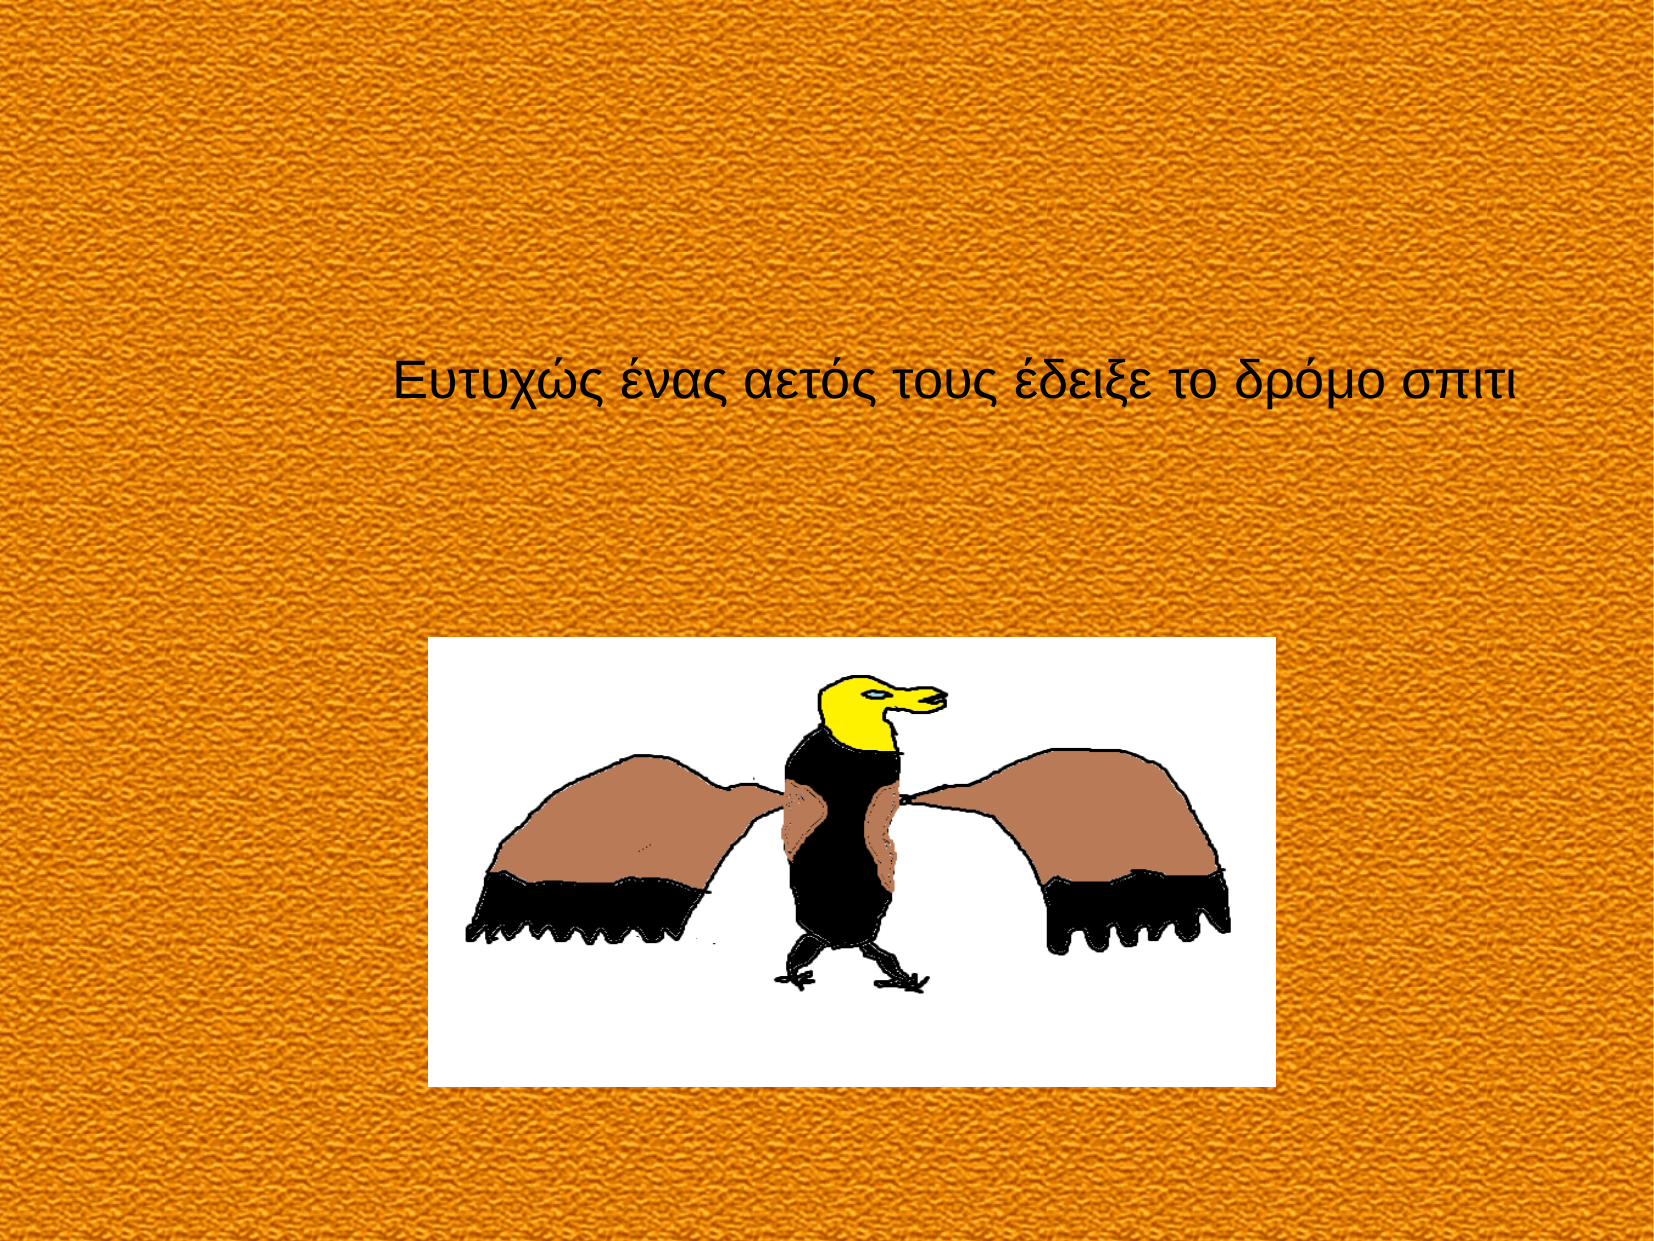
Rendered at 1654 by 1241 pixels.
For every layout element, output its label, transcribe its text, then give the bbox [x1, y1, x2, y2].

text_box Ευτυχώς ένας αετός τους έδειξε το δρόμο σπιτι [377, 342, 1548, 418]
picture [0, 0, 1654, 1241]
